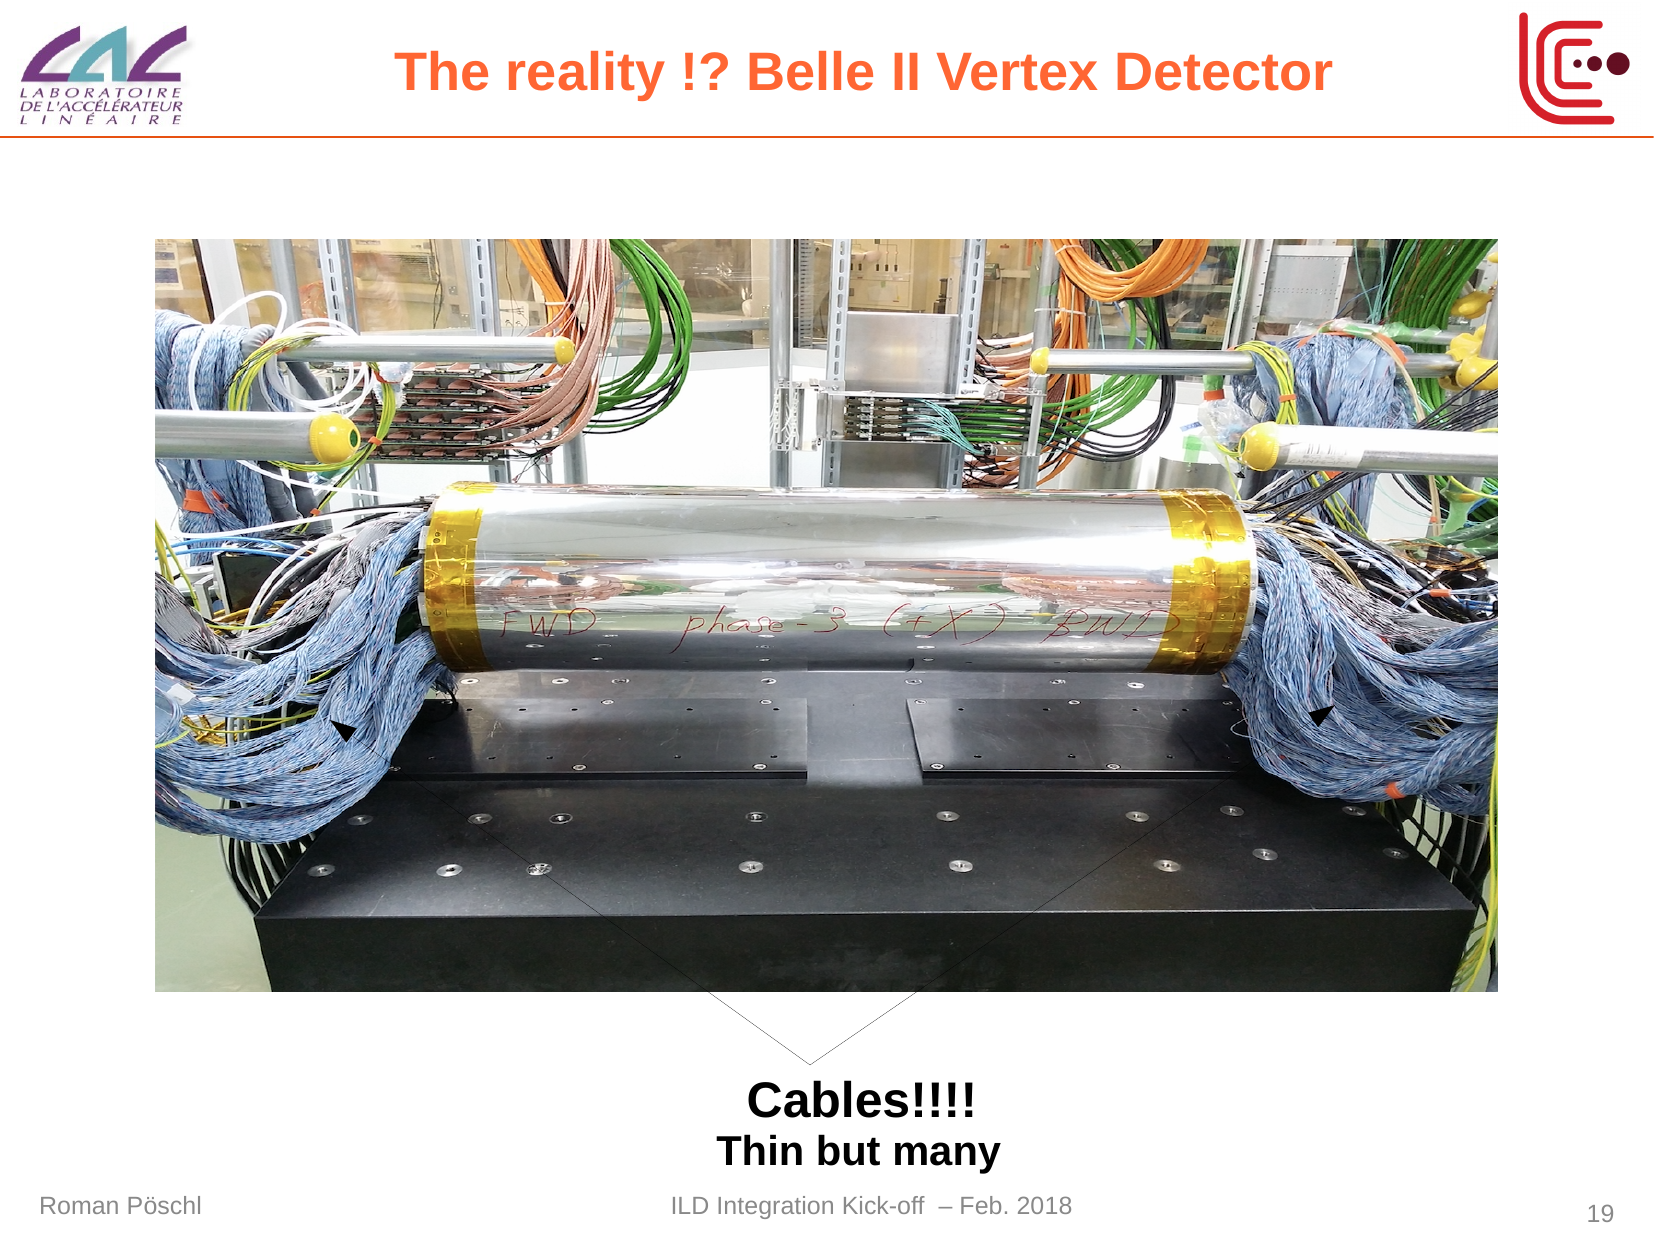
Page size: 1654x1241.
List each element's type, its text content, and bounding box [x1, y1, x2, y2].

picture [155, 239, 1498, 992]
picture [17, 22, 199, 127]
title The reality !? Belle II Vertex Detector [128, 29, 1617, 113]
picture [1508, 2, 1641, 135]
text_box Cables!!!! Thin but many [690, 1065, 1017, 1183]
